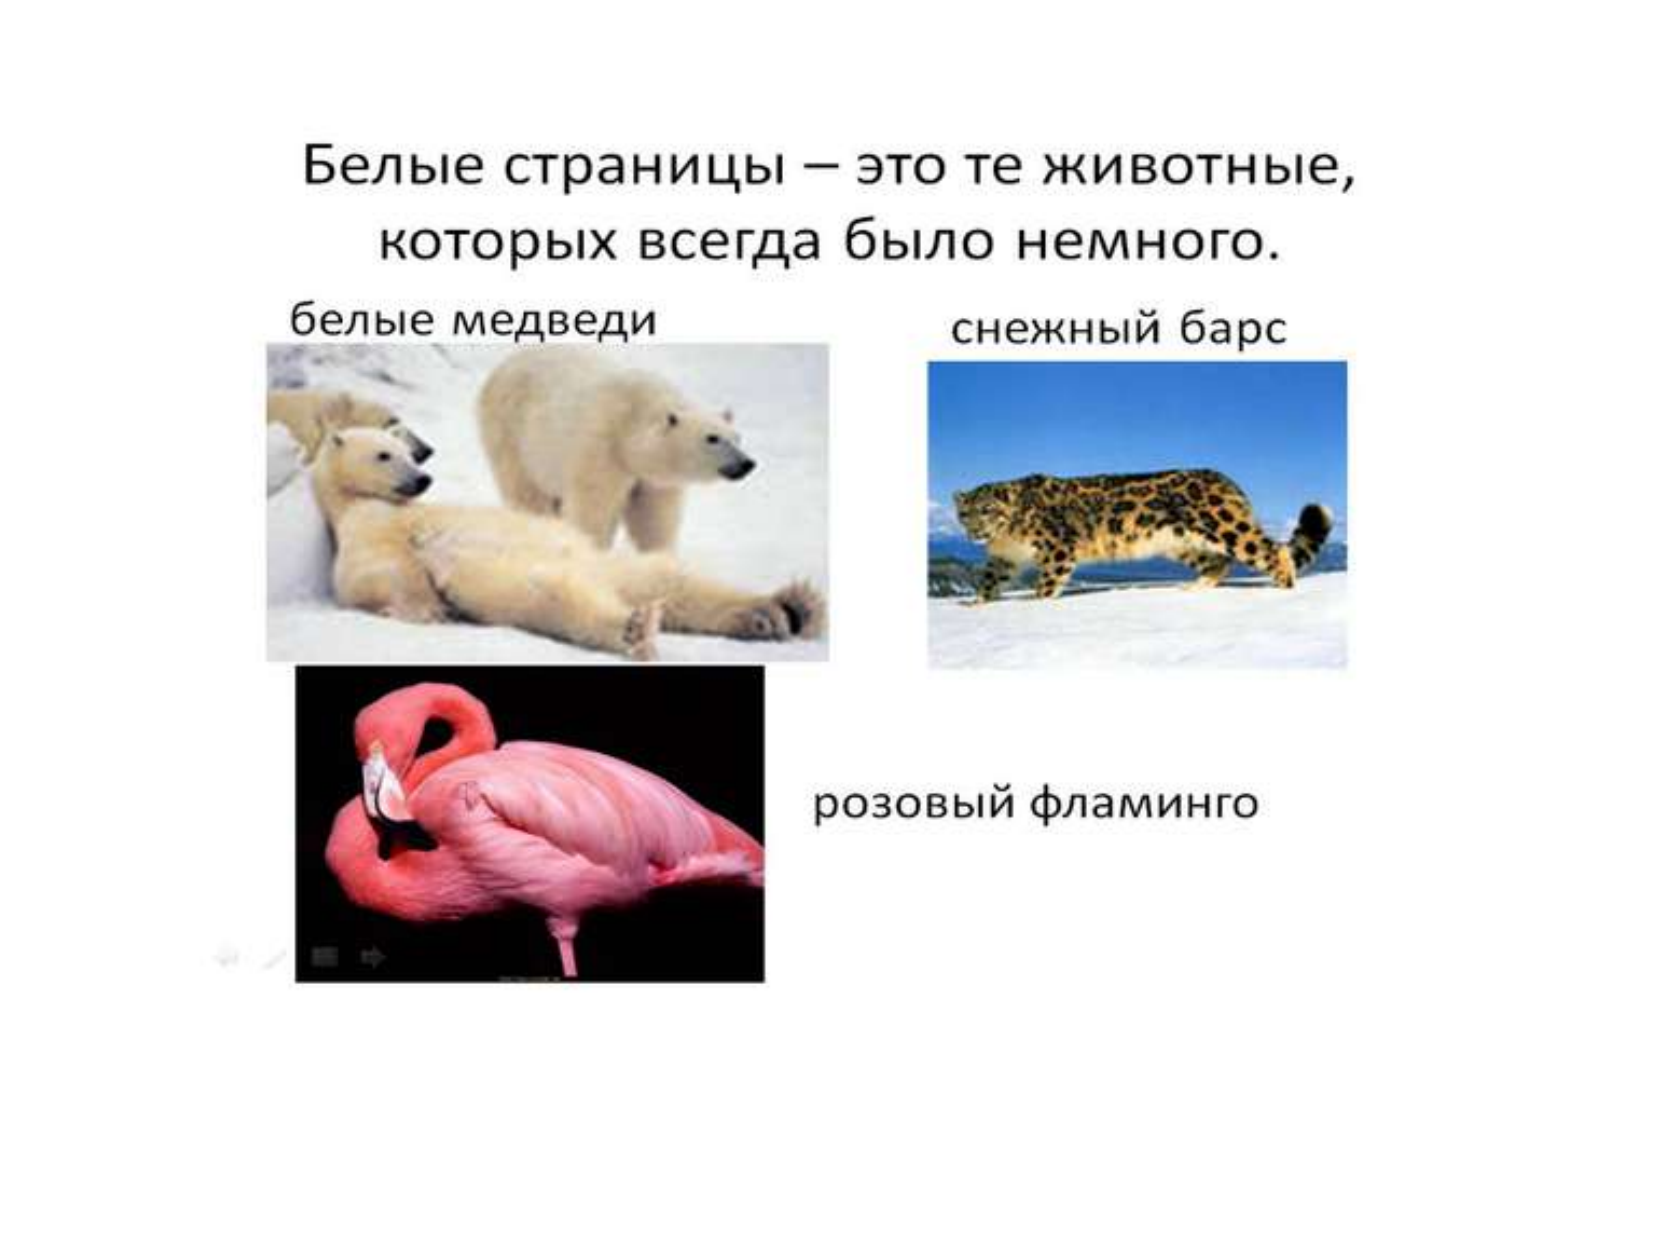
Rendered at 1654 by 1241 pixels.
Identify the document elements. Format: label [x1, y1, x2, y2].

picture [149, 58, 1529, 1094]
